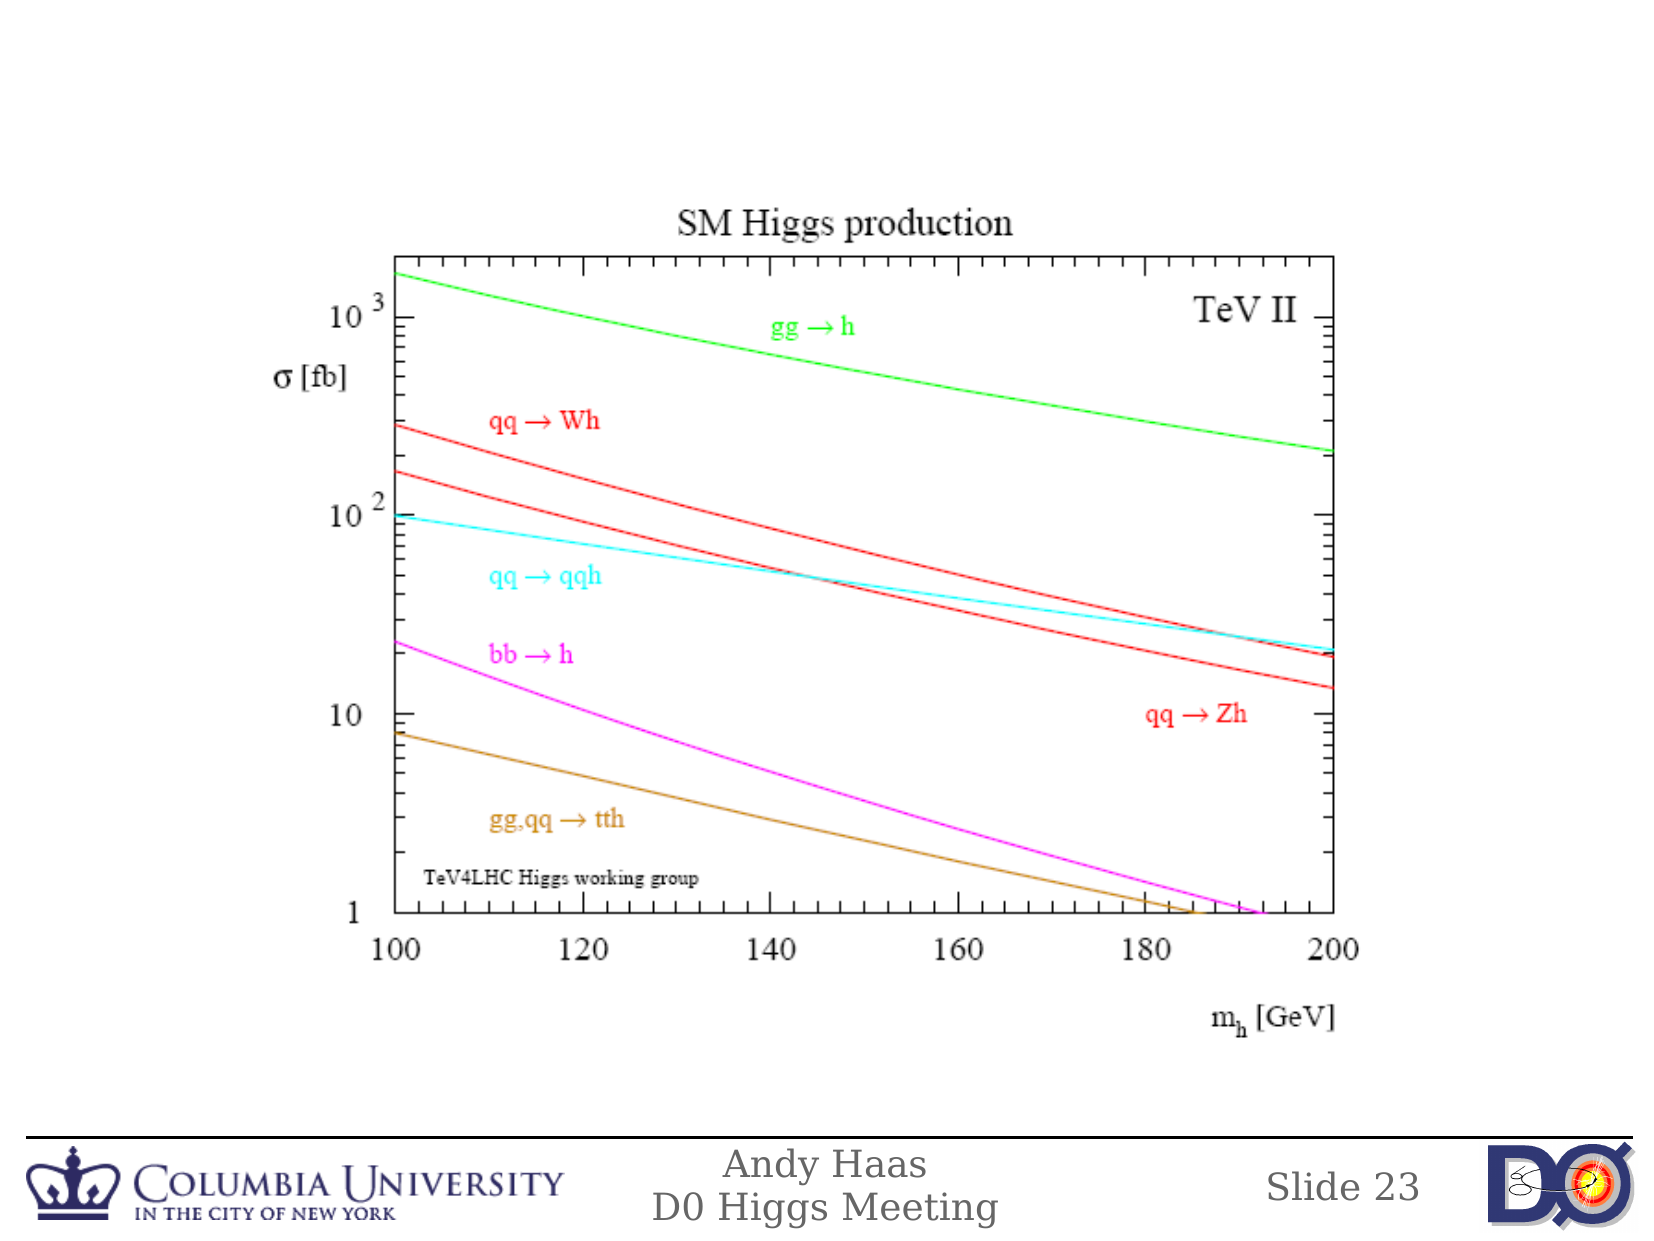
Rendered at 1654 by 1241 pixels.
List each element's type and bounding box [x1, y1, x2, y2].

picture [26, 1146, 565, 1220]
picture [1479, 1140, 1639, 1233]
picture [254, 186, 1405, 1060]
